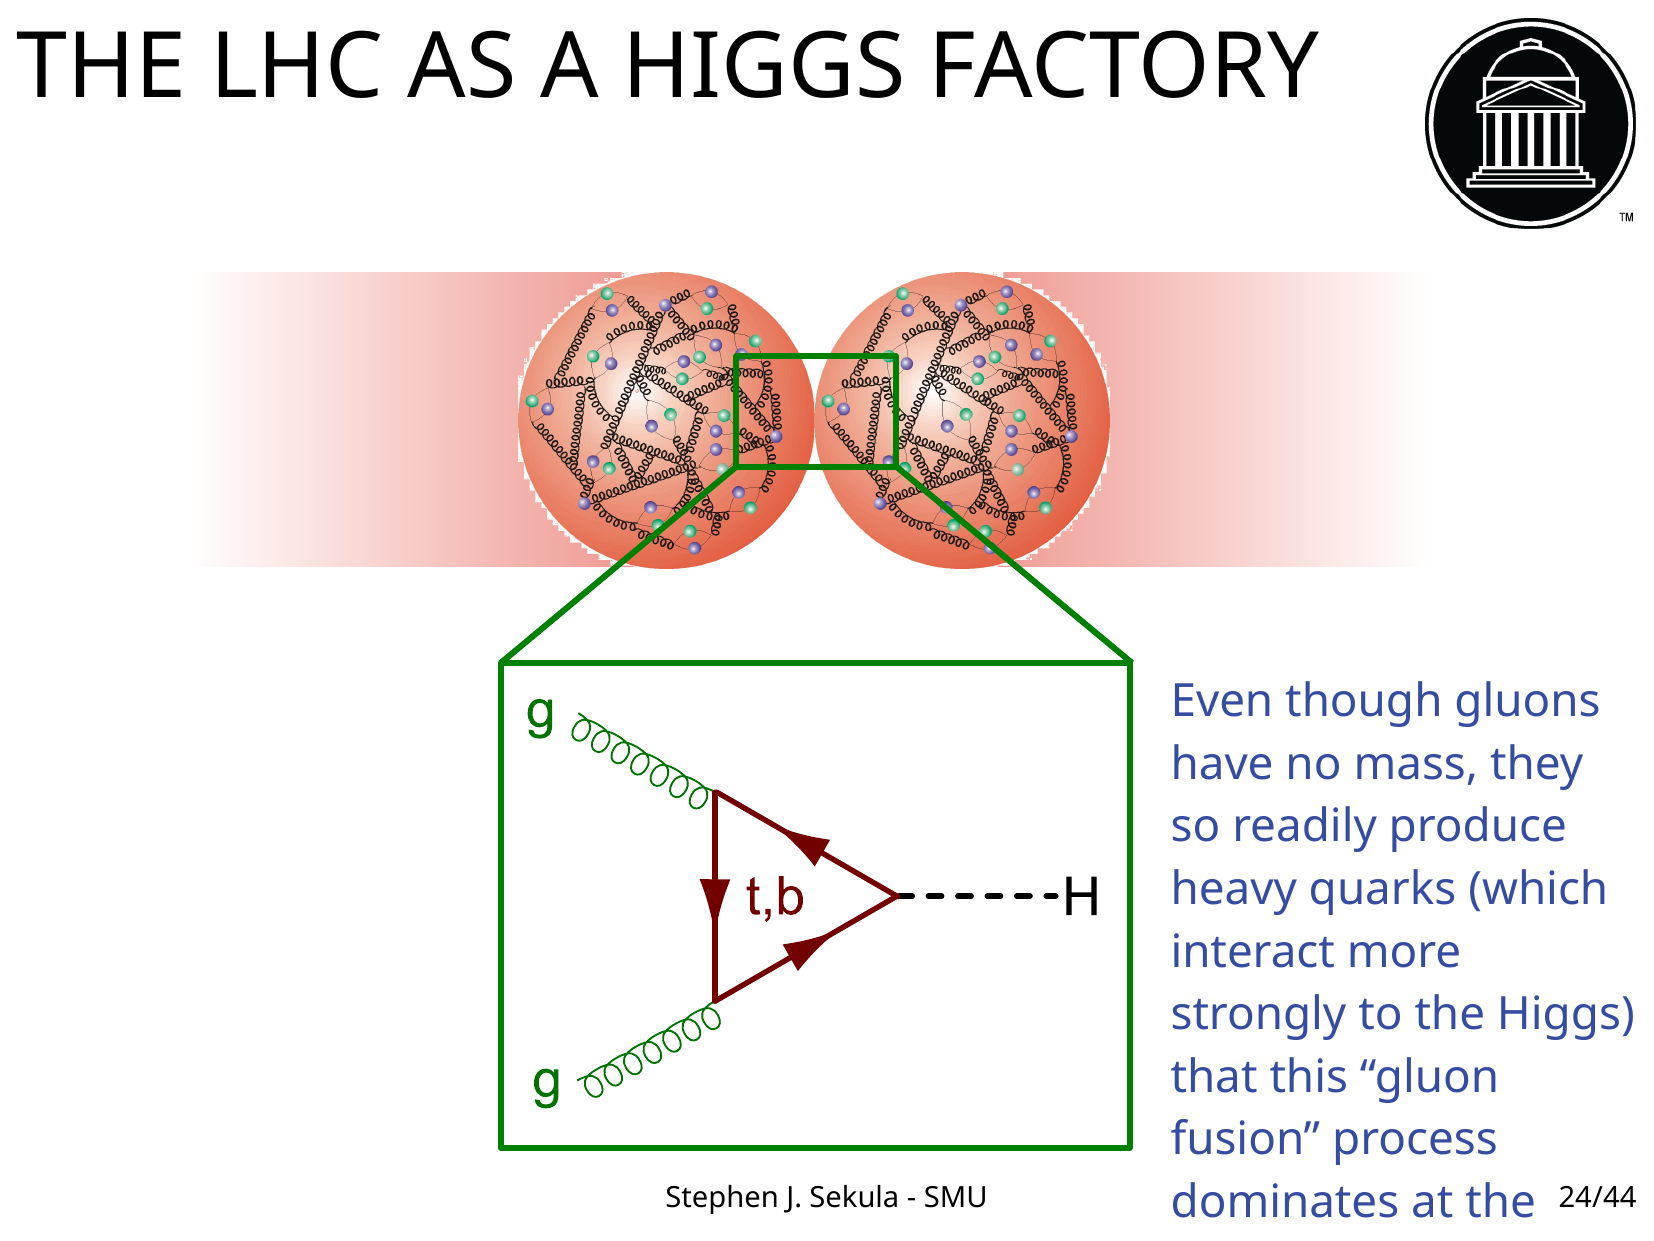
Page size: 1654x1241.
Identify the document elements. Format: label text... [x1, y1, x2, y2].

text_box [188, 272, 518, 567]
text_box Even though gluons have no mass, they so readily produce heavy quarks (which interact more strongly to the Higgs) that this “gluon fusion” process dominates at the LHC! [1155, 660, 1654, 1148]
picture [518, 272, 1110, 569]
text_box [1110, 272, 1427, 567]
picture [739, 359, 893, 464]
title THE LHC AS A HIGGS FACTORY [16, 0, 1415, 257]
picture [1425, 18, 1636, 229]
picture [494, 663, 1141, 1148]
picture [620, 470, 1013, 569]
